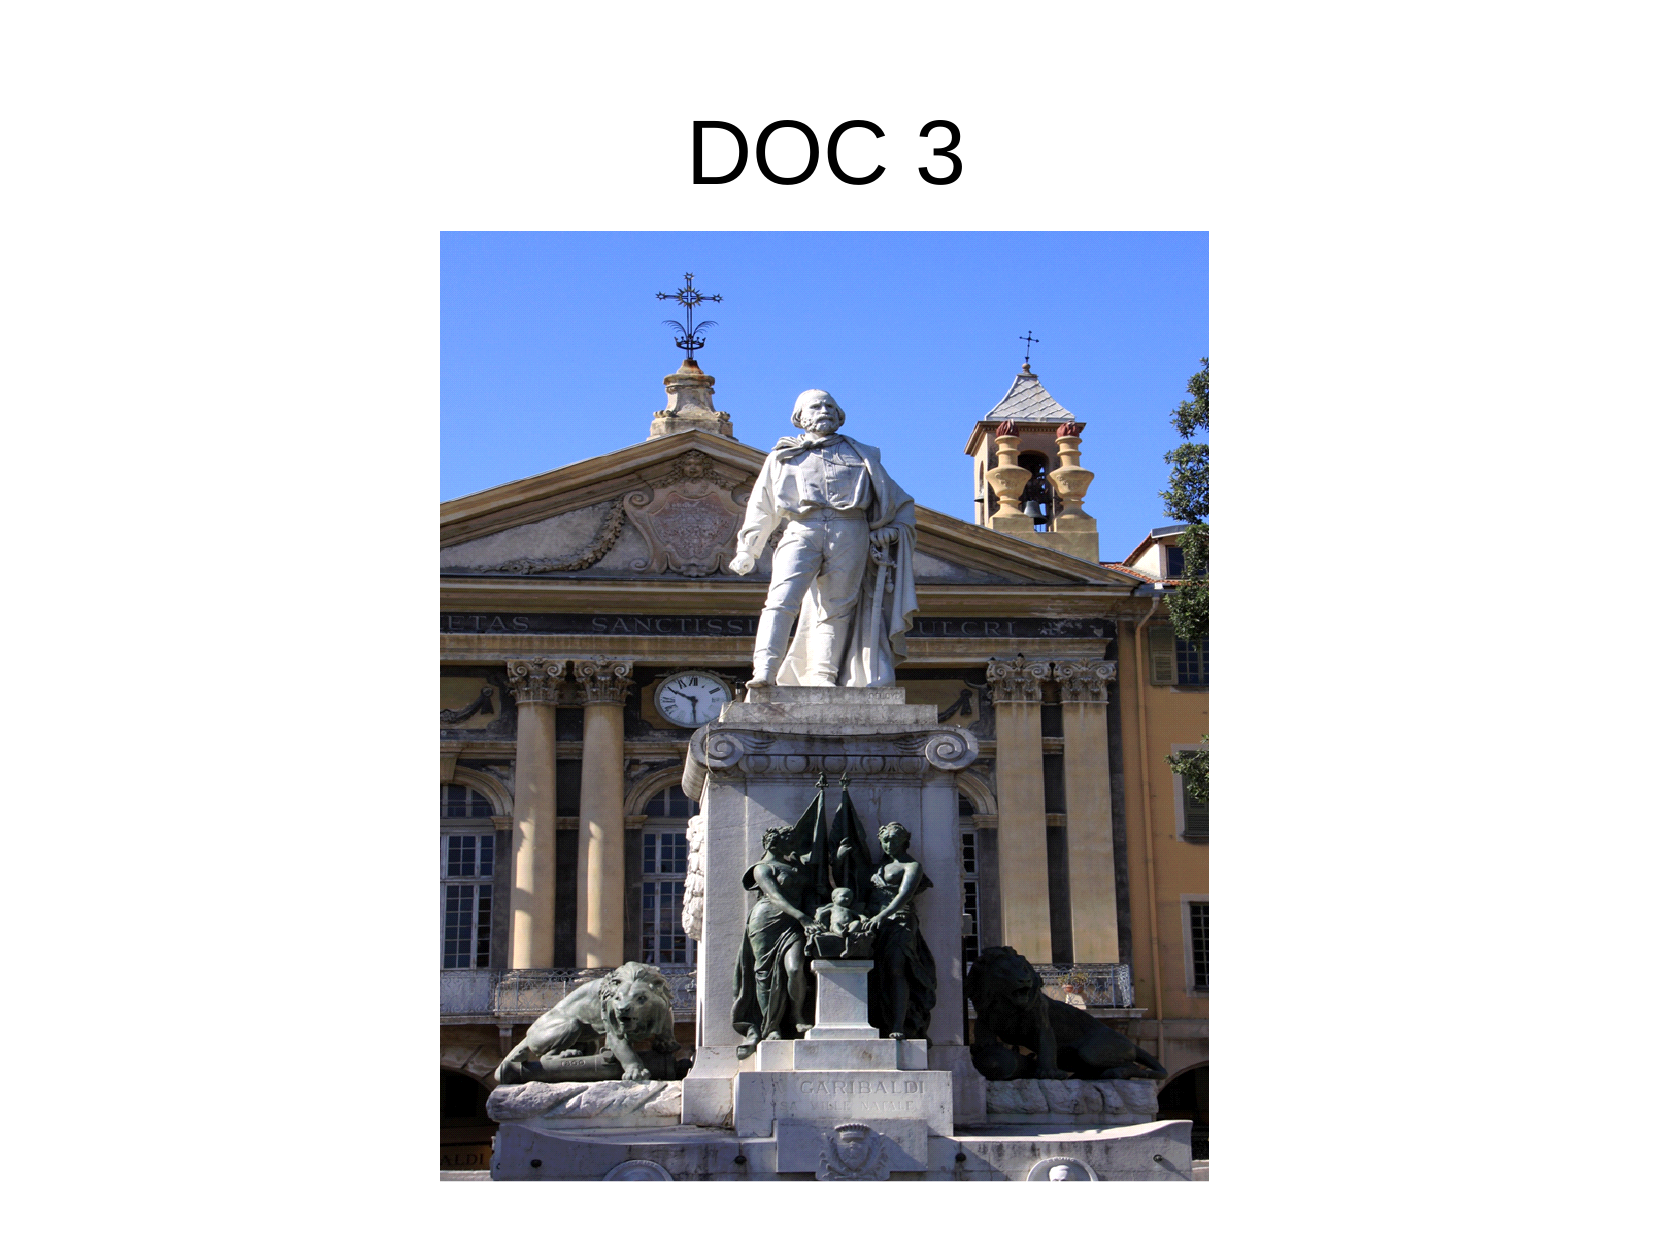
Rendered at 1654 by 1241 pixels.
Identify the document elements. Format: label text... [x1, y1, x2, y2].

picture [439, 230, 1211, 1182]
title DOC 3 [82, 49, 1571, 257]
